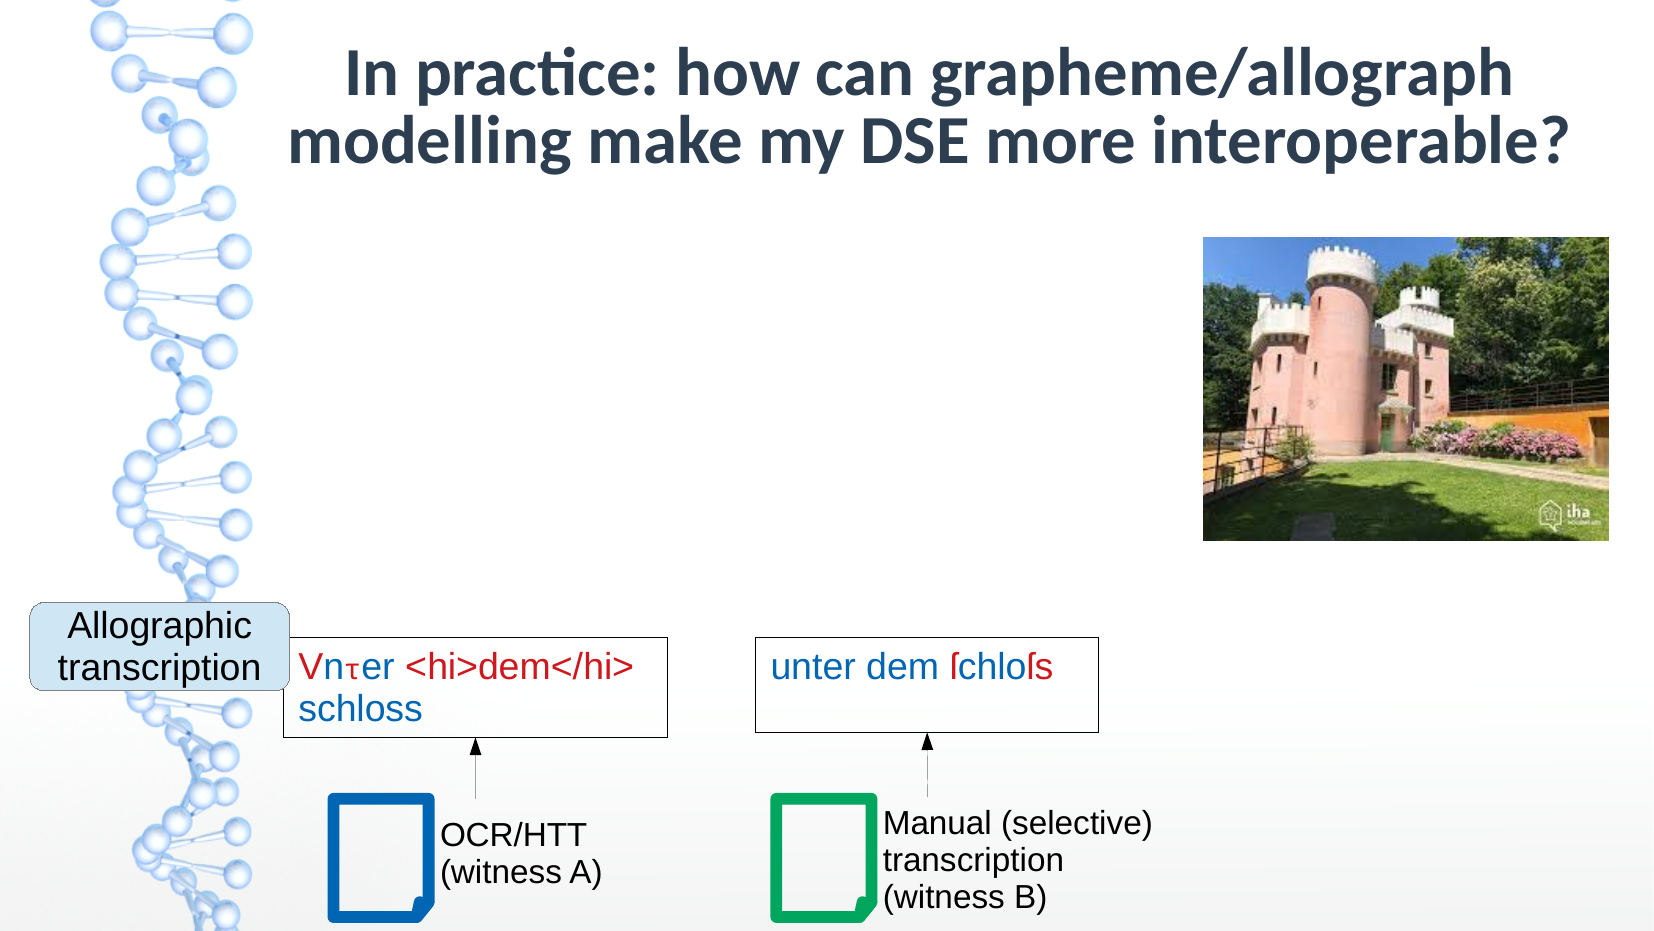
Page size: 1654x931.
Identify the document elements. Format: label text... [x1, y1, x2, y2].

text_box Manual (selective) transcription (witness B) [868, 797, 1169, 924]
text_box unter dem ſchloſs [755, 637, 1099, 733]
text_box OCR/HTT (witness A) [435, 809, 618, 898]
title In practice: how can grapheme/allograph modelling make my DSE more interoperable? [265, 35, 1595, 189]
picture [0, 0, 1654, 931]
text_box Allographic transcription [29, 602, 290, 691]
text_box Vnτer <hi>dem</hi> schloss [283, 637, 668, 738]
